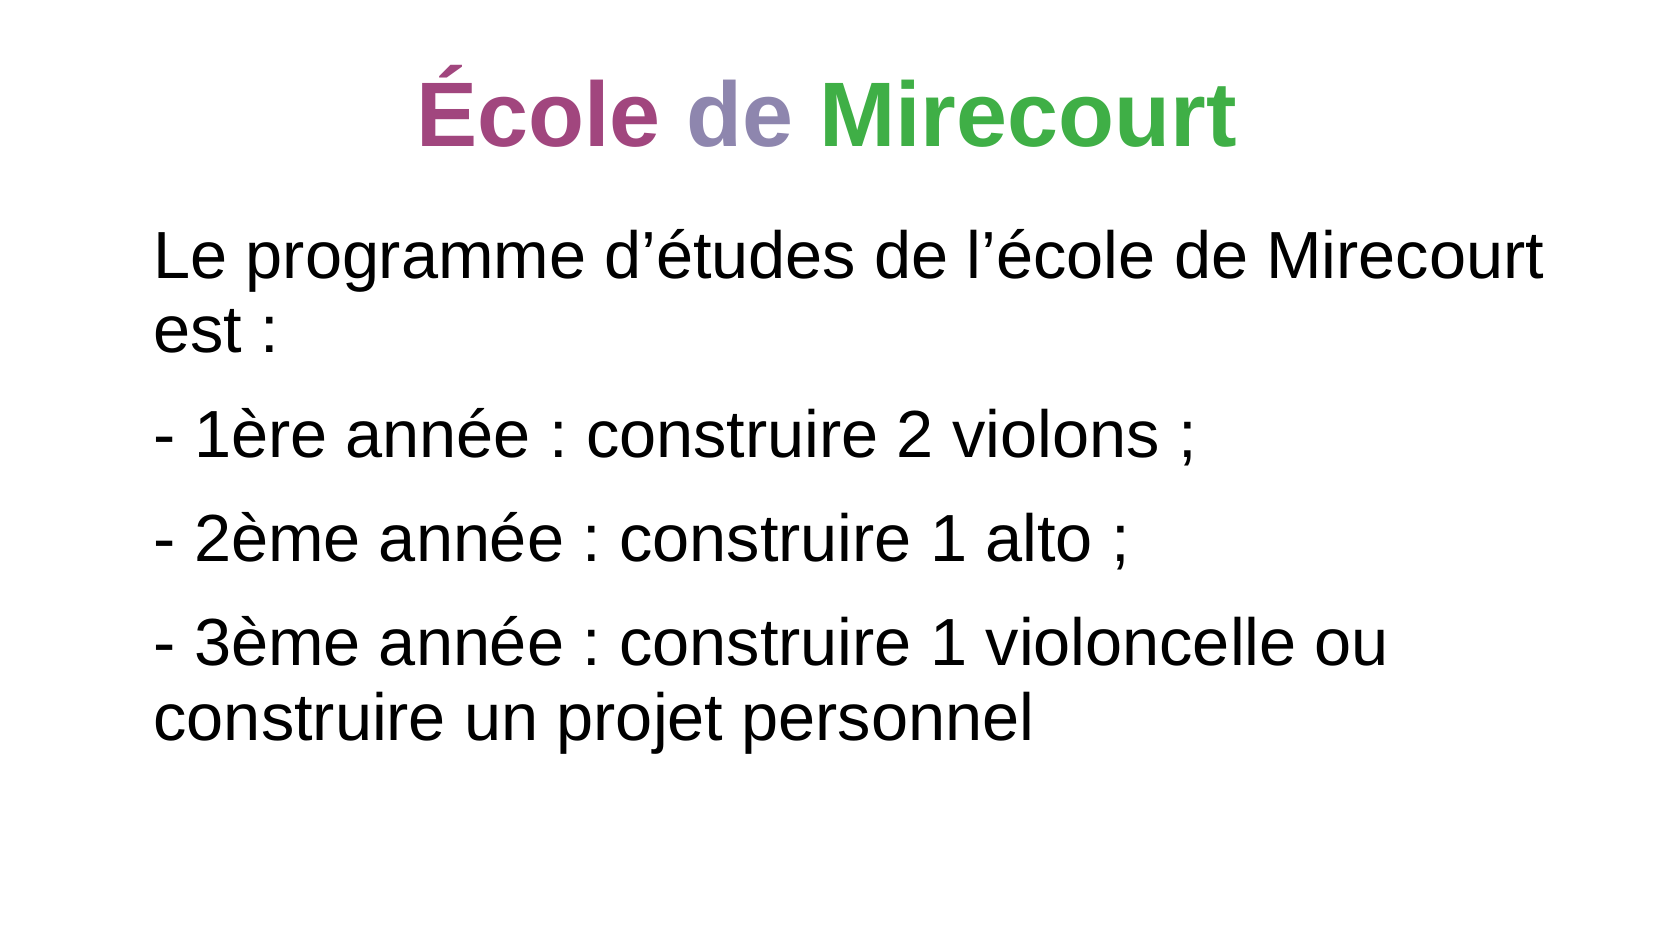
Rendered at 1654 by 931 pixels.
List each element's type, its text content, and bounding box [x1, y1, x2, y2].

title École de Mirecourt [82, 37, 1571, 193]
list Le programme d’études de l’école de Mirecourt est : - 1ère année : construire 2 violons ; - 2ème année : construire 1 alto ; - 3ème année : construire 1 violoncelle ou construire un projet personnel [82, 217, 1571, 758]
